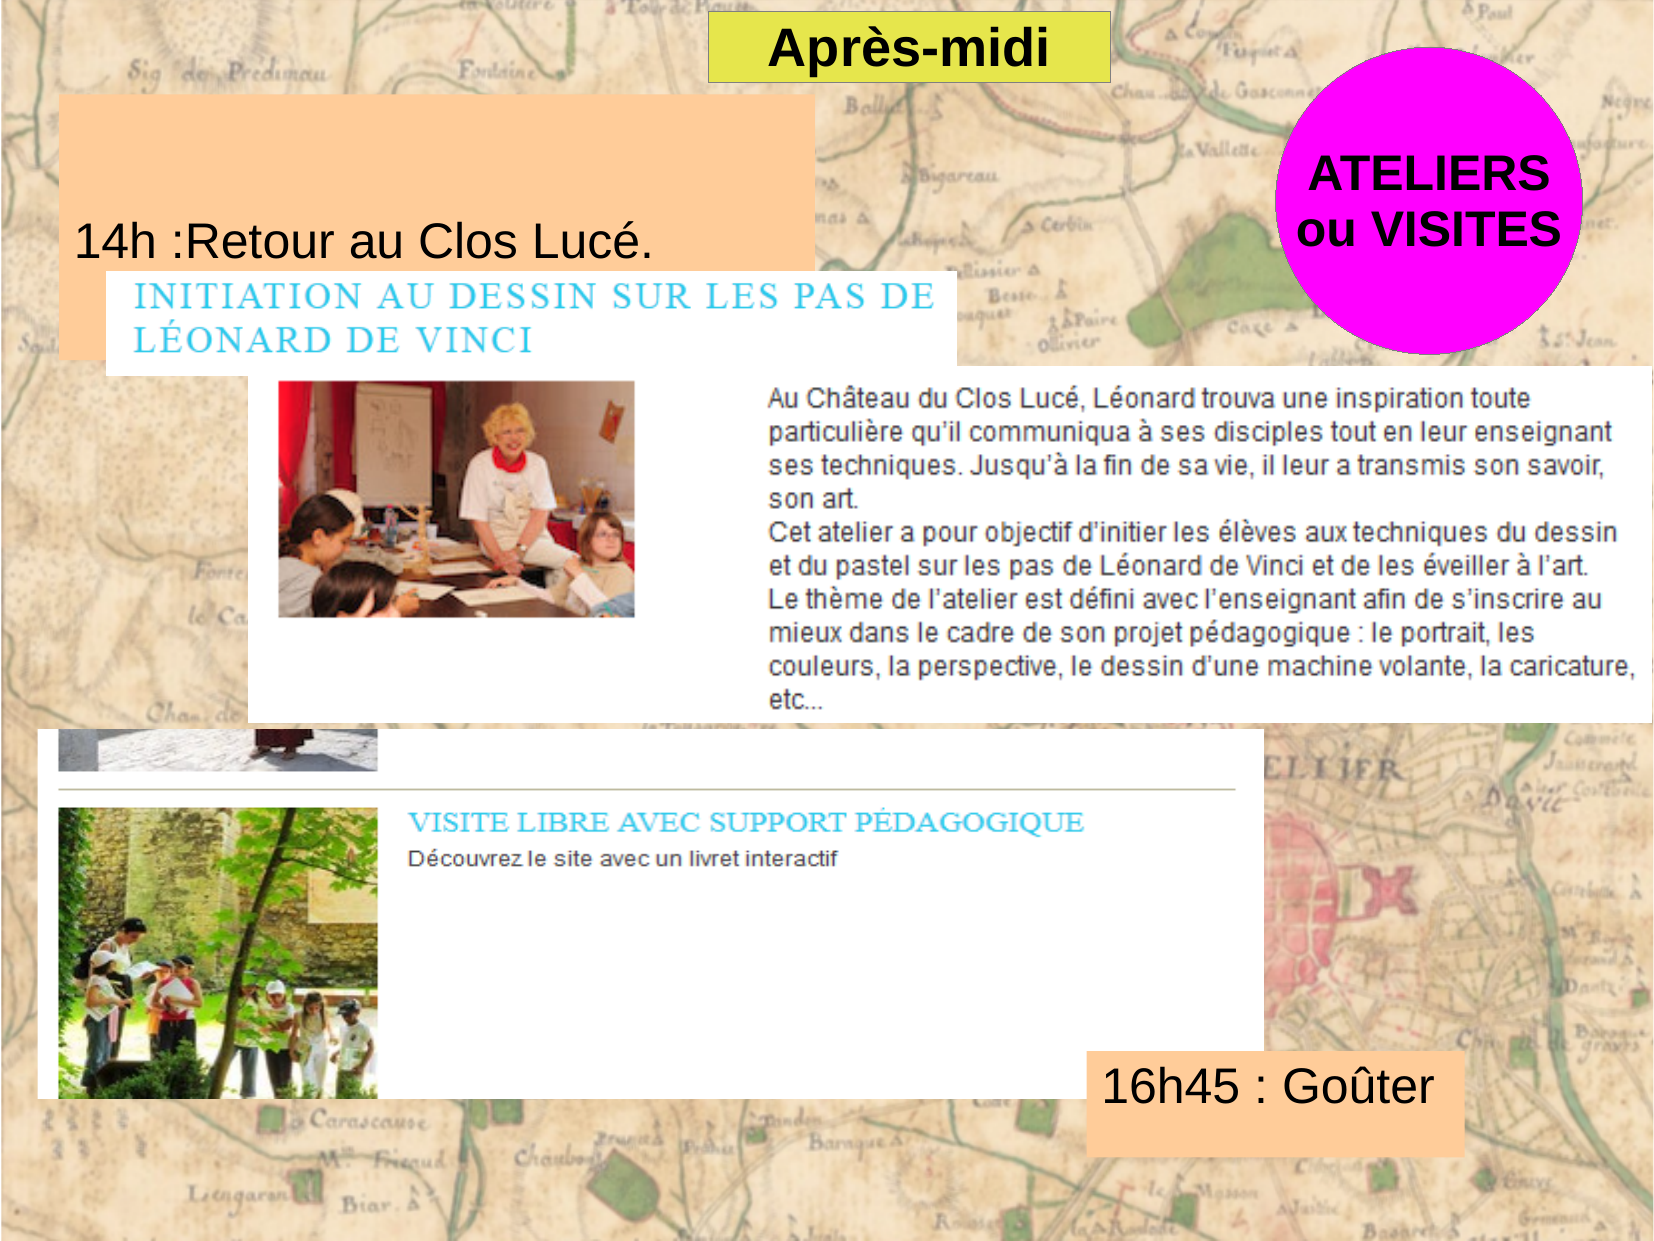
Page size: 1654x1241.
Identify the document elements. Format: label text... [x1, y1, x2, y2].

text_box 16h45 : Goûter [1086, 1051, 1465, 1158]
text_box Après-midi [708, 11, 1111, 83]
text_box ATELIERS ou VISITES [1275, 47, 1583, 355]
picture [0, 0, 1654, 1241]
text_box 14h :Retour au Clos Lucé. [59, 94, 815, 333]
